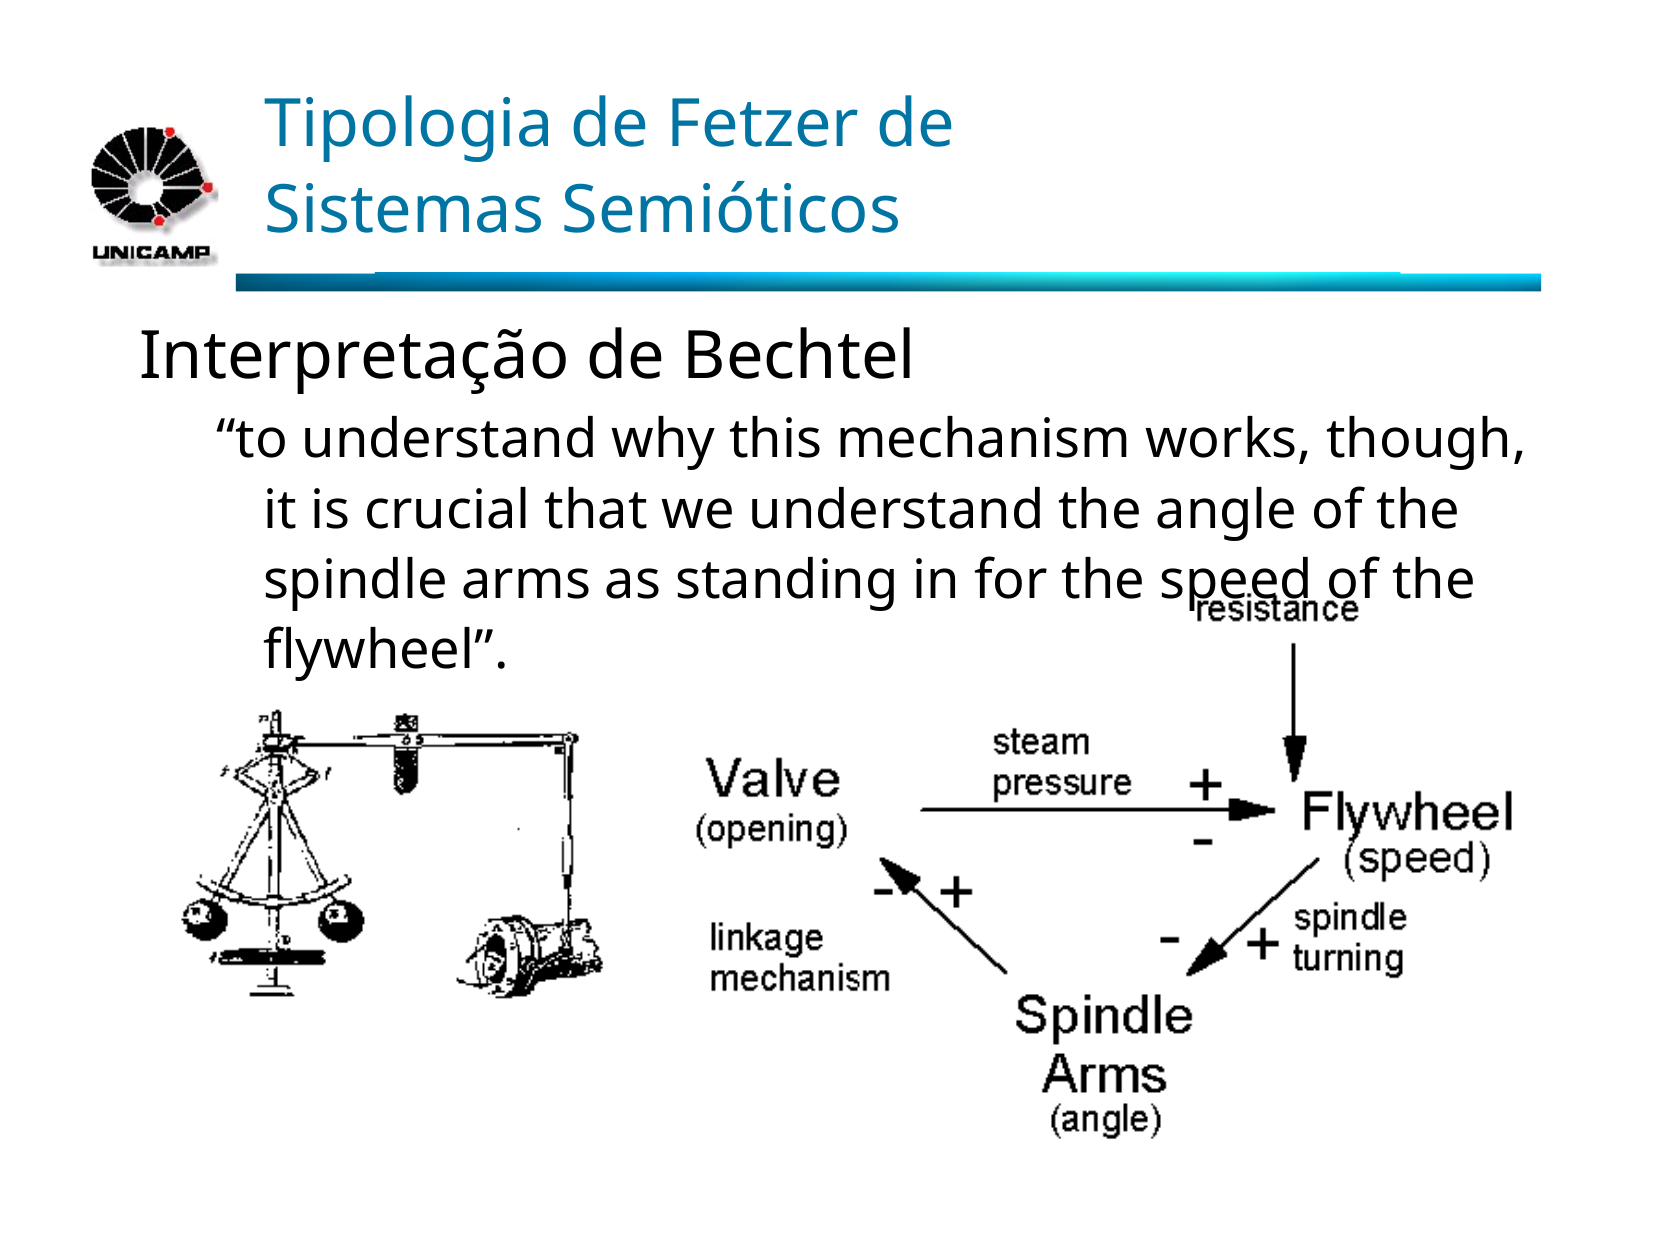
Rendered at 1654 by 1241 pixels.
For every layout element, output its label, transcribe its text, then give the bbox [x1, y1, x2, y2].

list Interpretação de Bechtel “to understand why this mechanism works, though, it is crucial that we understand the angle of the spindle arms as standing in for the speed of the flywheel”. [121, 309, 1534, 1182]
picture [125, 272, 1654, 295]
title Tipologia de Fetzer de Sistemas Semióticos [264, 42, 1534, 250]
